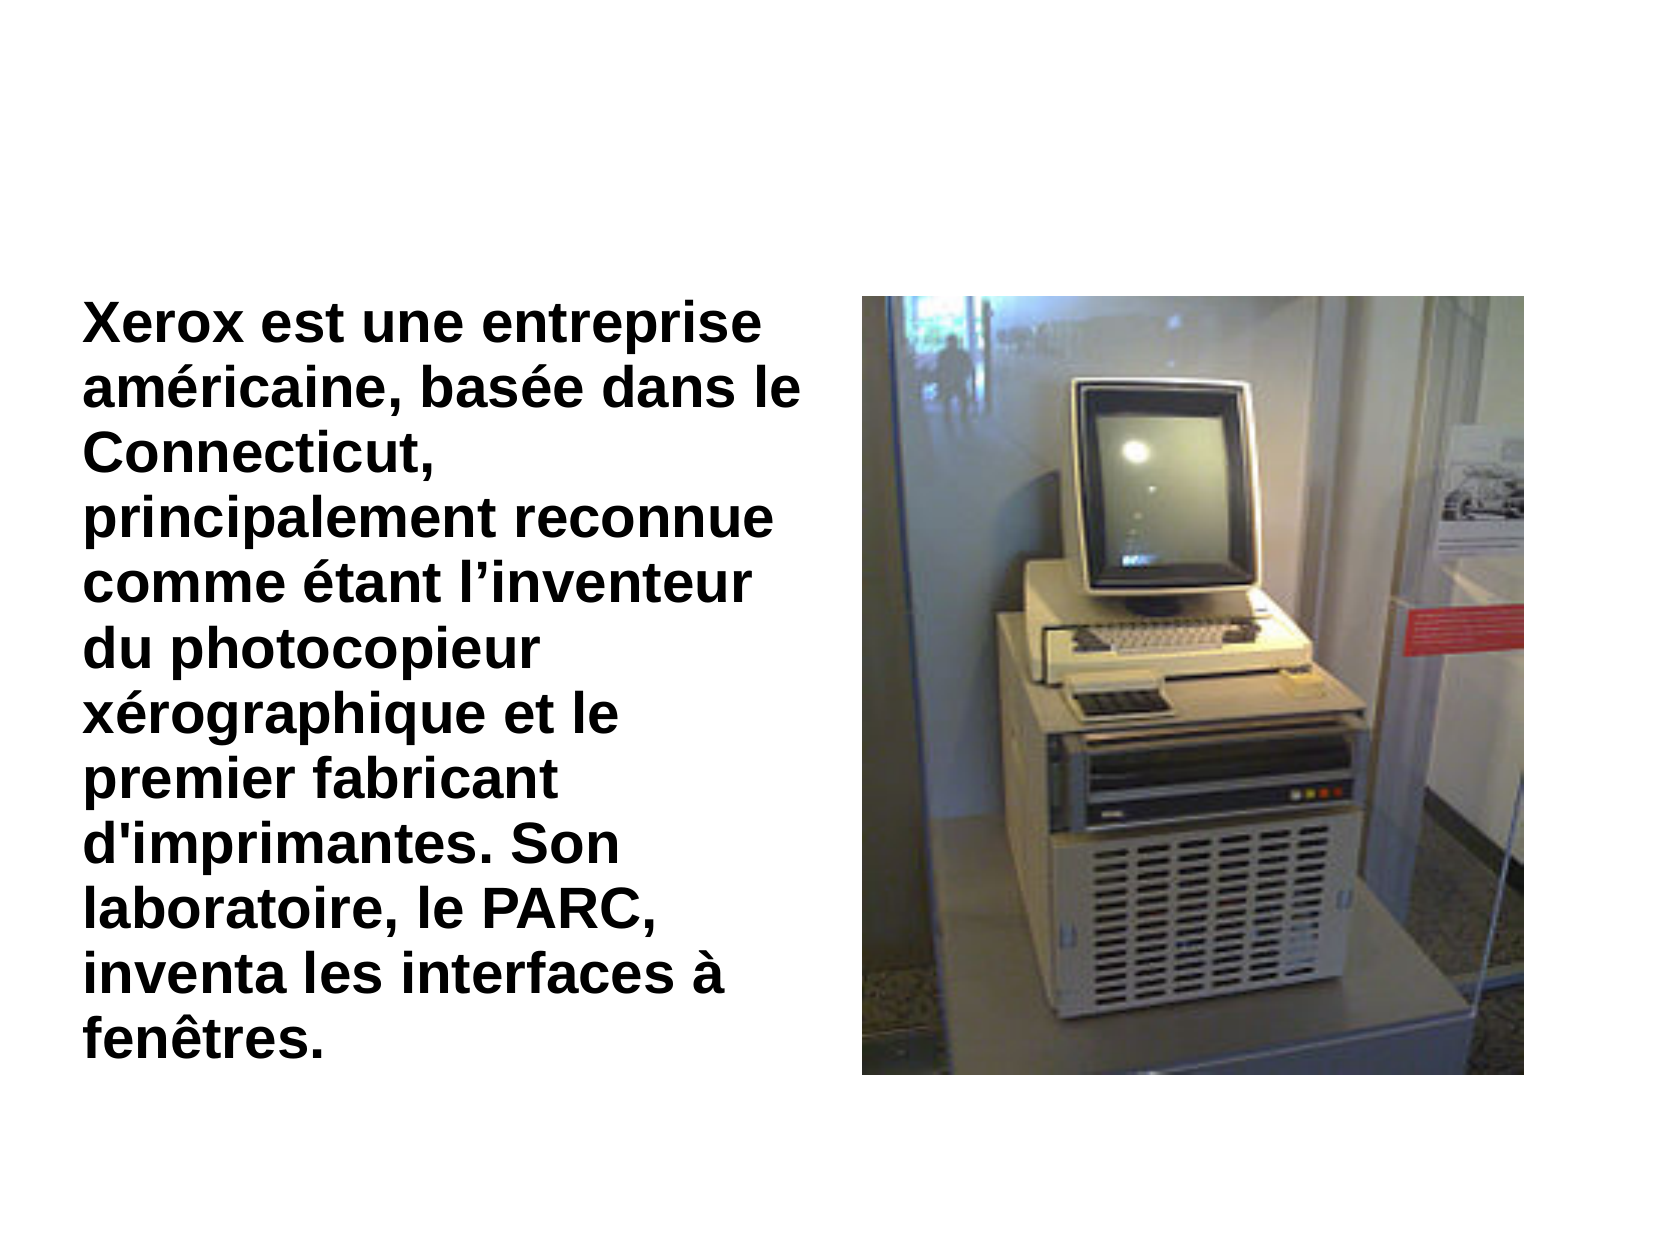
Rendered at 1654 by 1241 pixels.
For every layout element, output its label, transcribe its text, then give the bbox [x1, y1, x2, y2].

list Xerox est une entreprise américaine, basée dans le Connecticut, principalement reconnue comme étant l’inventeur du photocopieur xérographique et le premier fabricant d'imprimantes. Son laboratoire, le PARC, inventa les interfaces à fenêtres. [82, 290, 809, 1109]
picture [862, 296, 1524, 1075]
